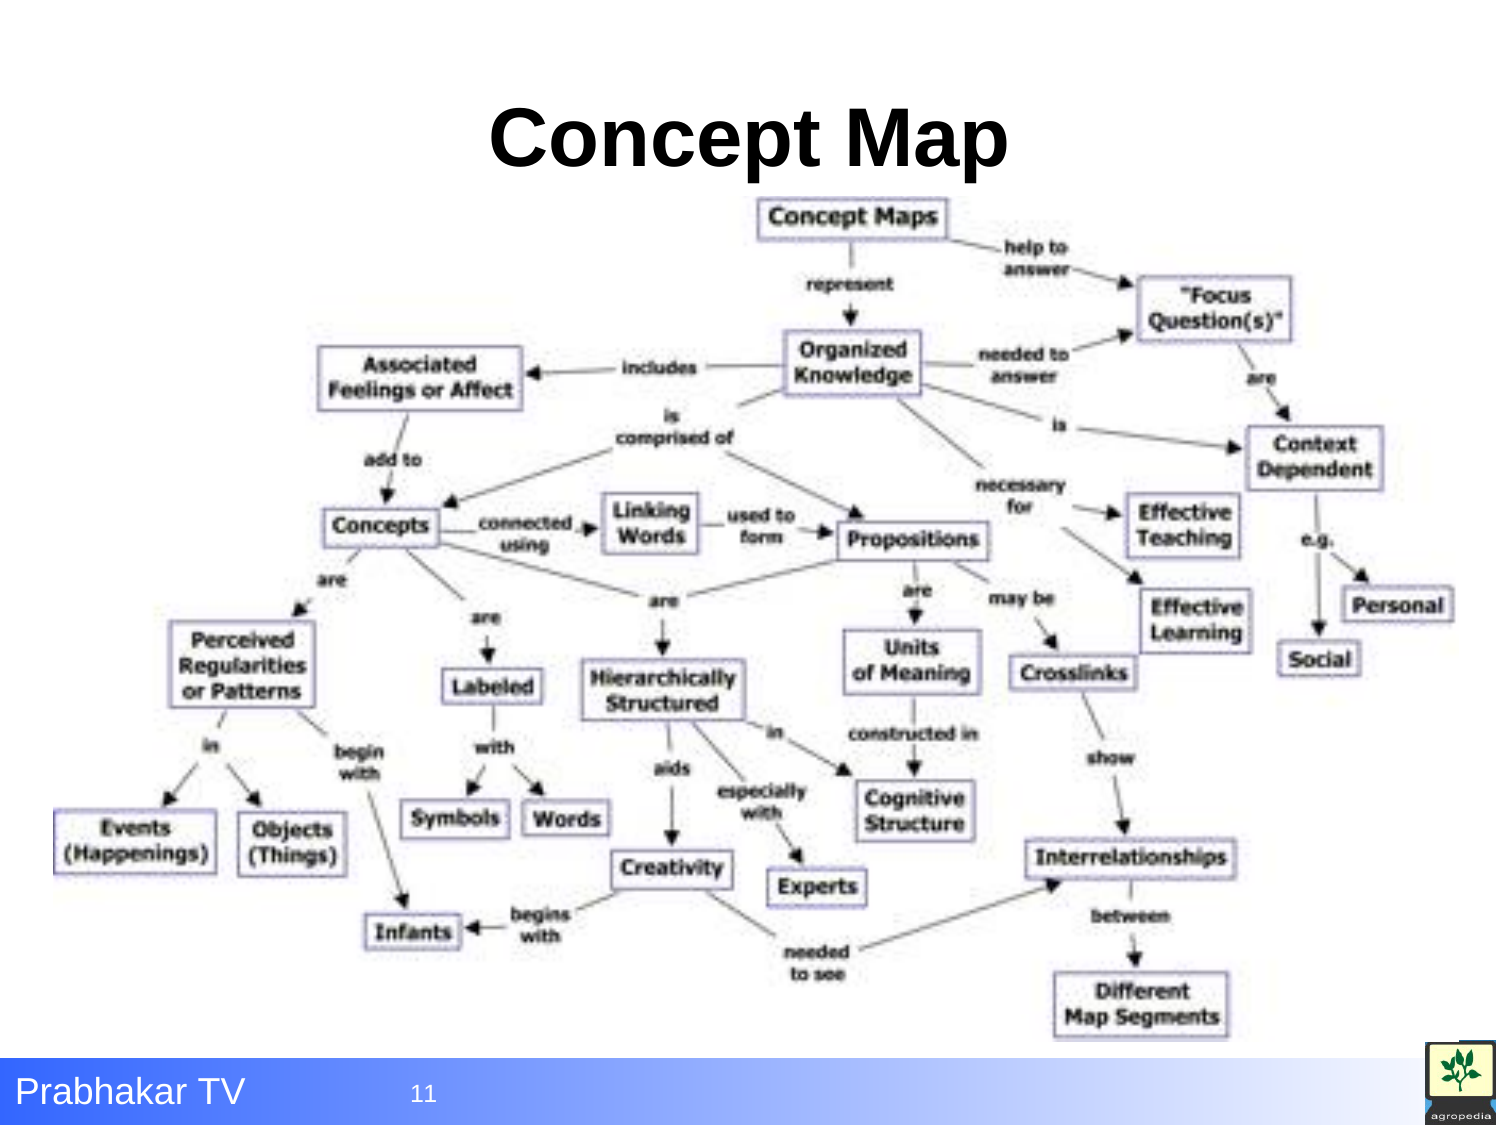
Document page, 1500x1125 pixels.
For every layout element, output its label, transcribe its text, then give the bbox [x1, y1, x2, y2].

title Concept Map [41, 83, 1459, 192]
picture [53, 196, 1496, 1125]
